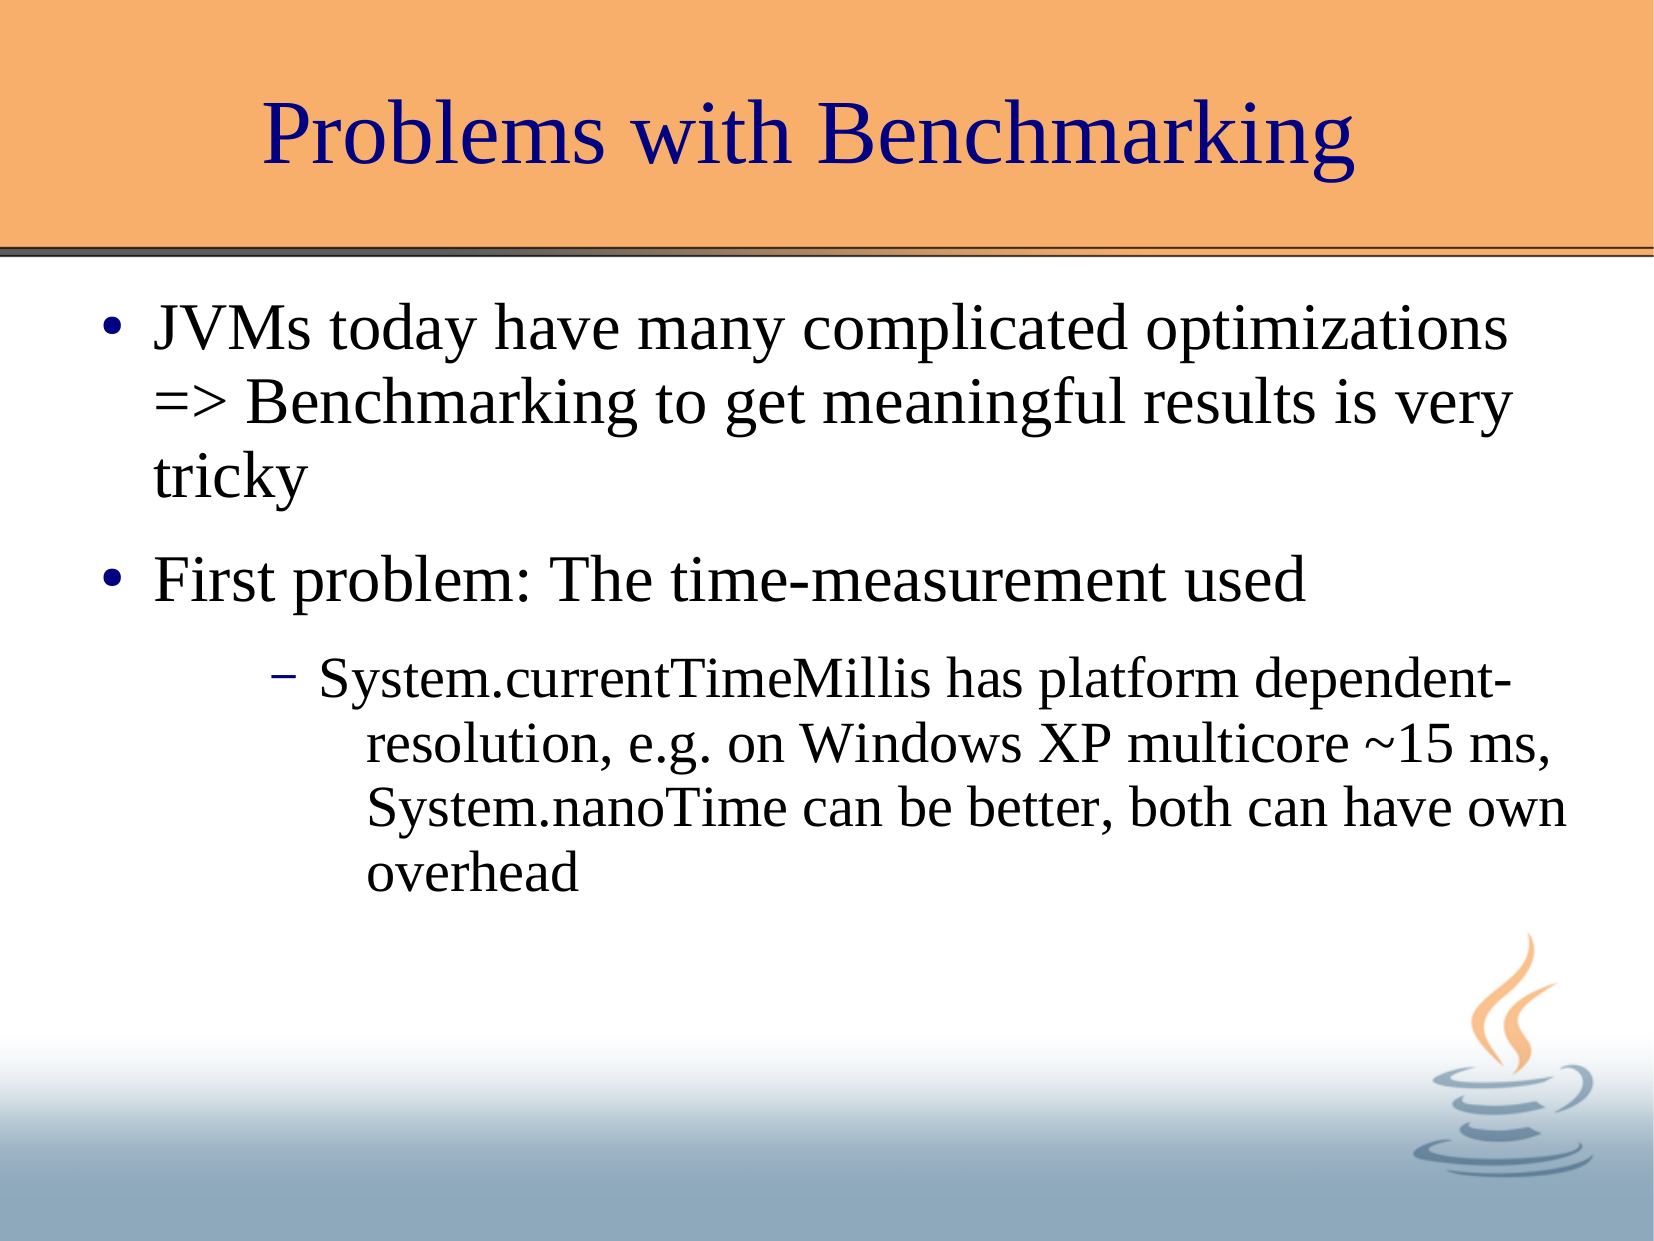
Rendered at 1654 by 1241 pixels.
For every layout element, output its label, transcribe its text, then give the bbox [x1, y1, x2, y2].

picture [0, 0, 1654, 1241]
list JVMs today have many complicated optimizations => Benchmarking to get meaningful results is very tricky First problem: The time-measurement used System.currentTimeMillis has platform dependent-resolution, e.g. on Windows XP multicore ~15 ms, System.nanoTime can be better, both can have own overhead [82, 290, 1571, 1034]
title Problems with Benchmarking [76, 29, 1565, 237]
